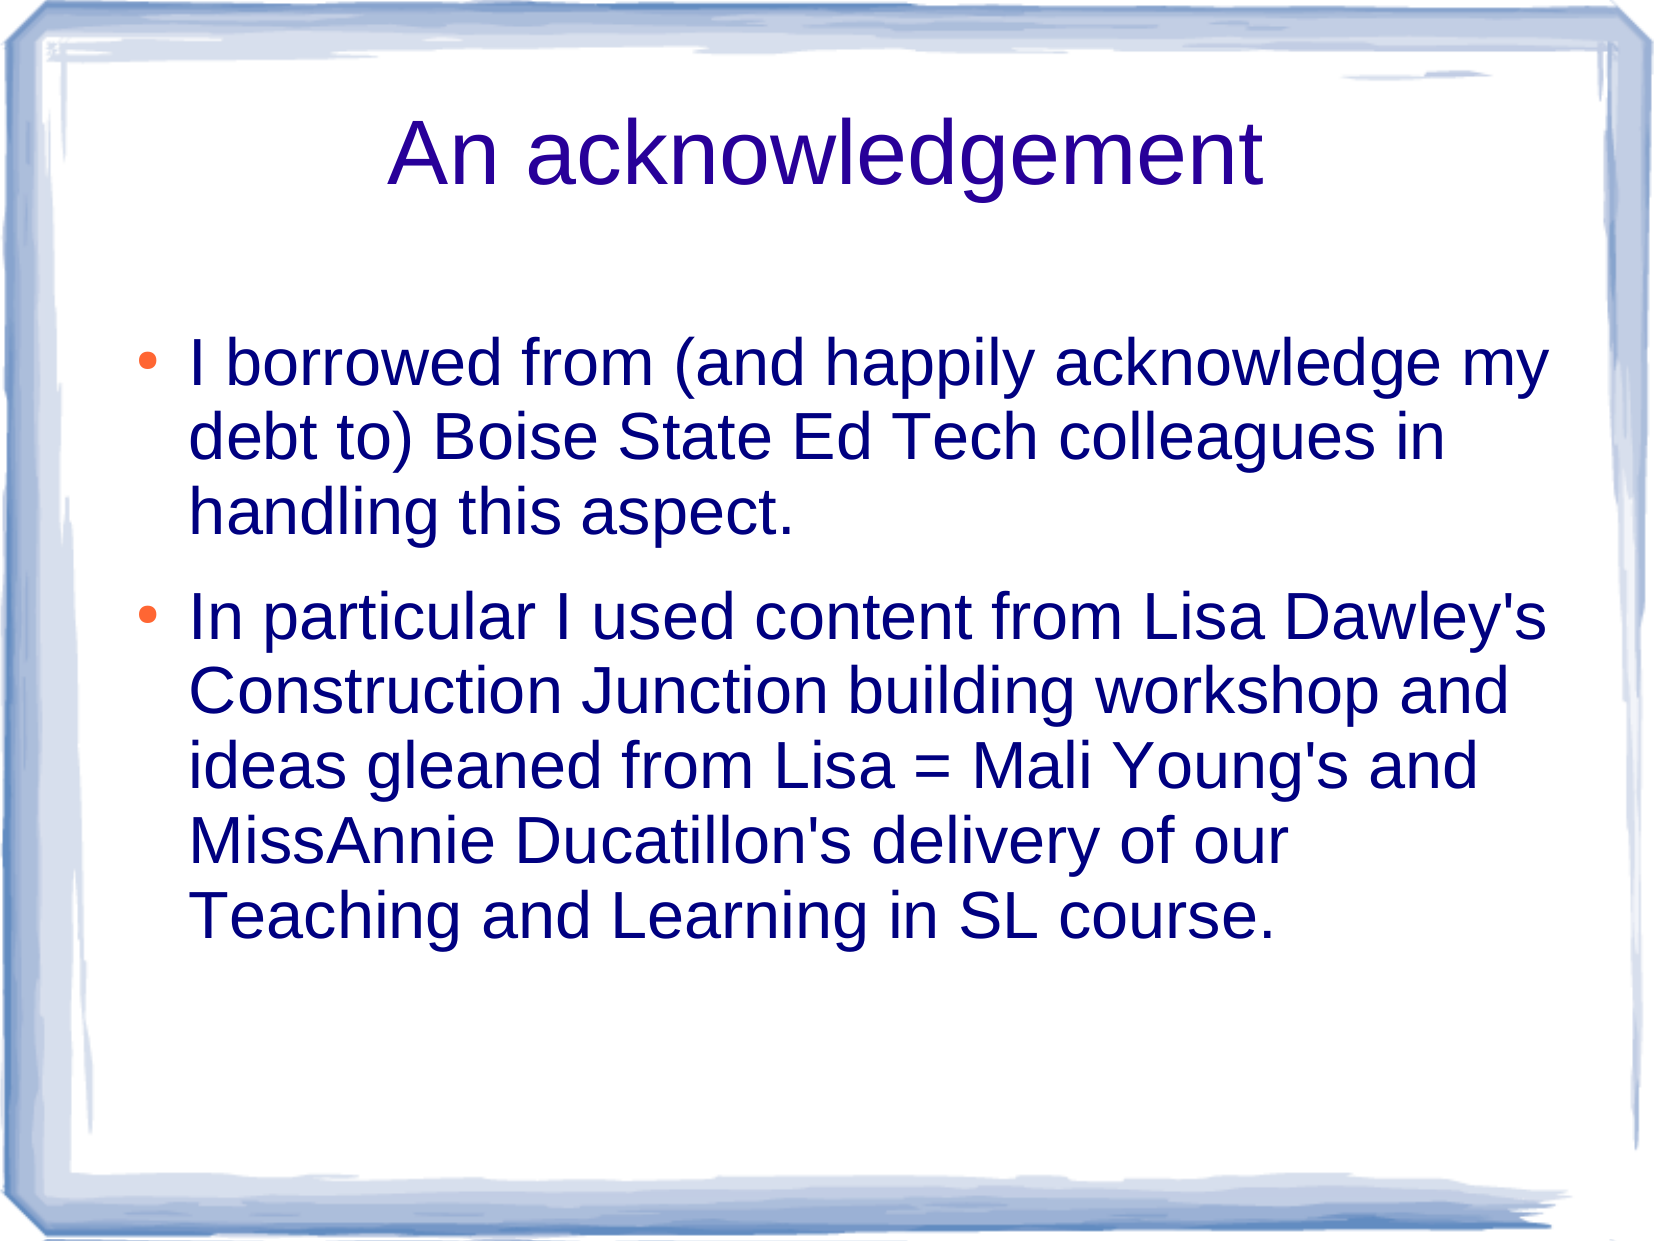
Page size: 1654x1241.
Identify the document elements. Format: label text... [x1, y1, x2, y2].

list I borrowed from (and happily acknowledge my debt to) Boise State Ed Tech colleagues in handling this aspect. In particular I used content from Lisa Dawley's Construction Junction building workshop and ideas gleaned from Lisa = Mali Young's and MissAnnie Ducatillon's delivery of our Teaching and Learning in SL course. [118, 324, 1571, 1004]
picture [0, 0, 1654, 1241]
title An acknowledgement [82, 49, 1571, 257]
